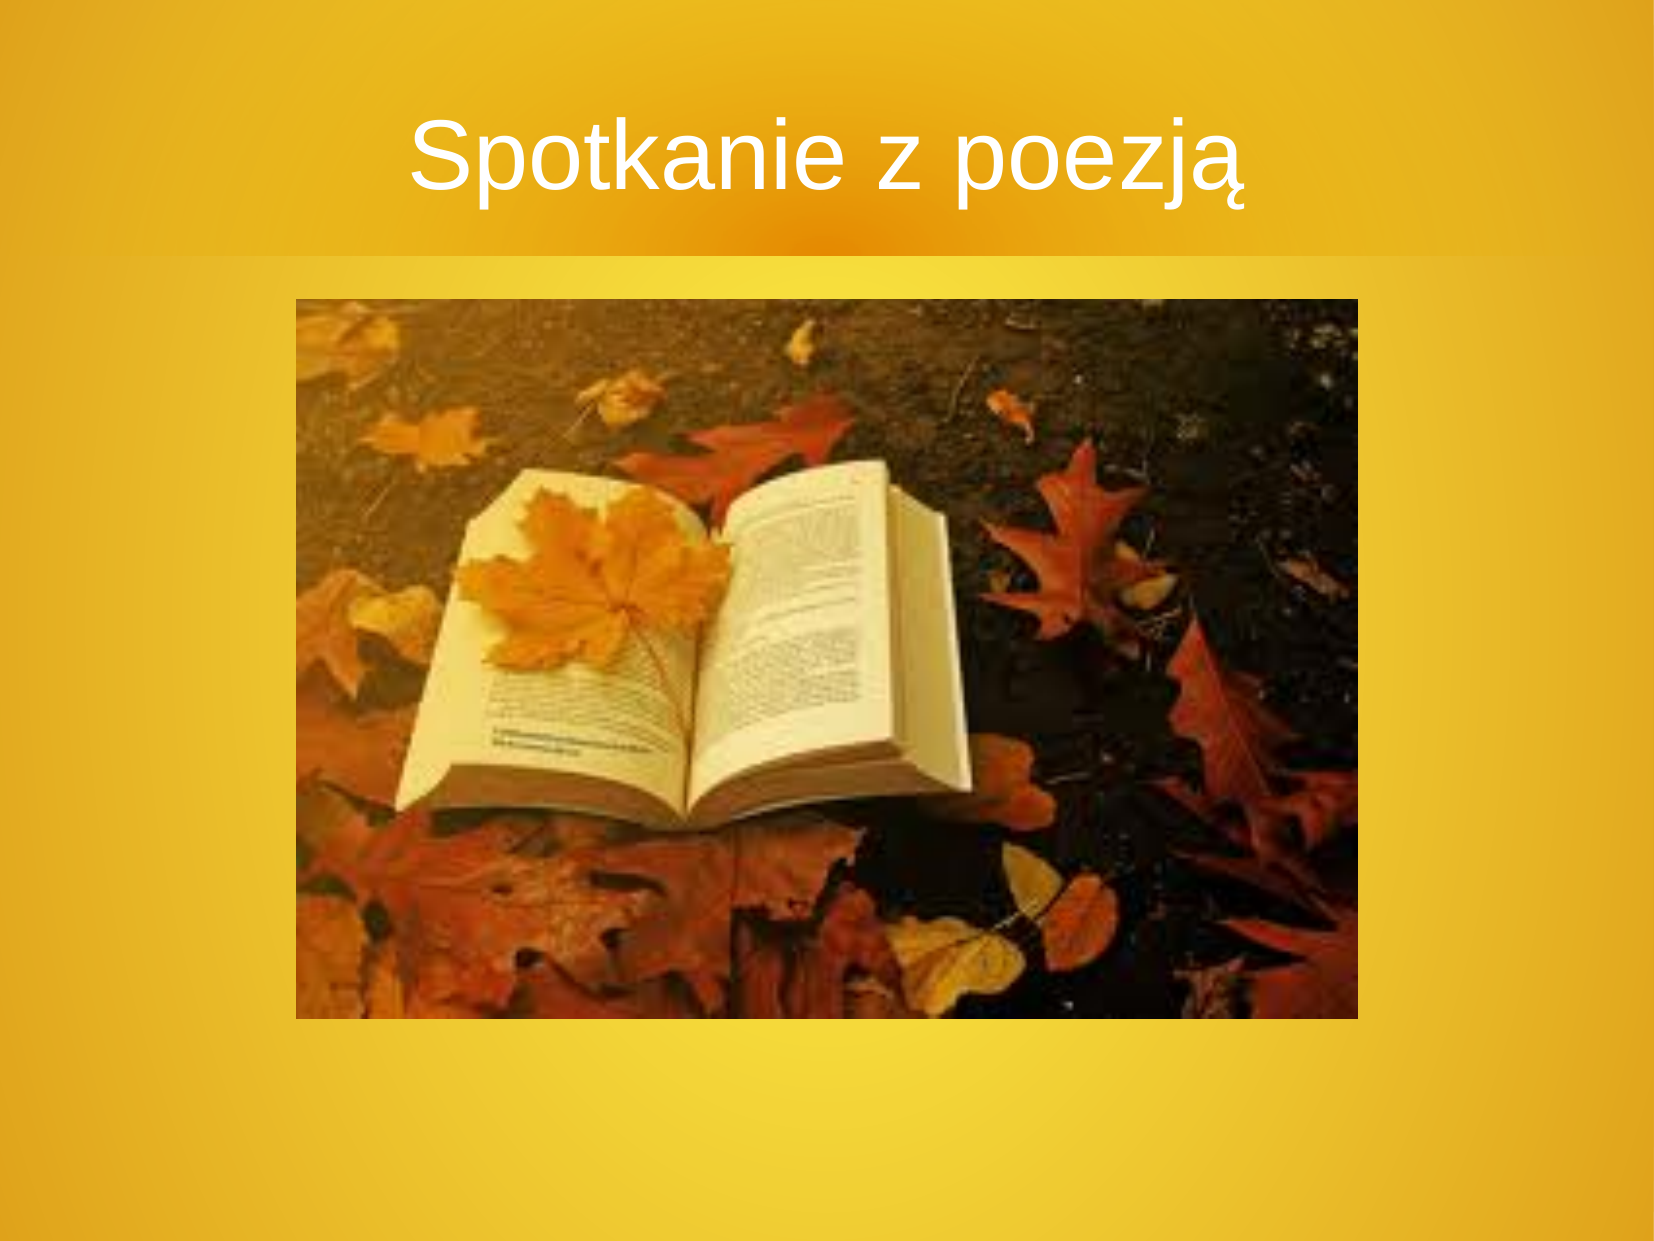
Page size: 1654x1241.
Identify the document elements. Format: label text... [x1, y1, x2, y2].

picture [296, 299, 1358, 1019]
title Spotkanie z poezją [82, 47, 1571, 252]
